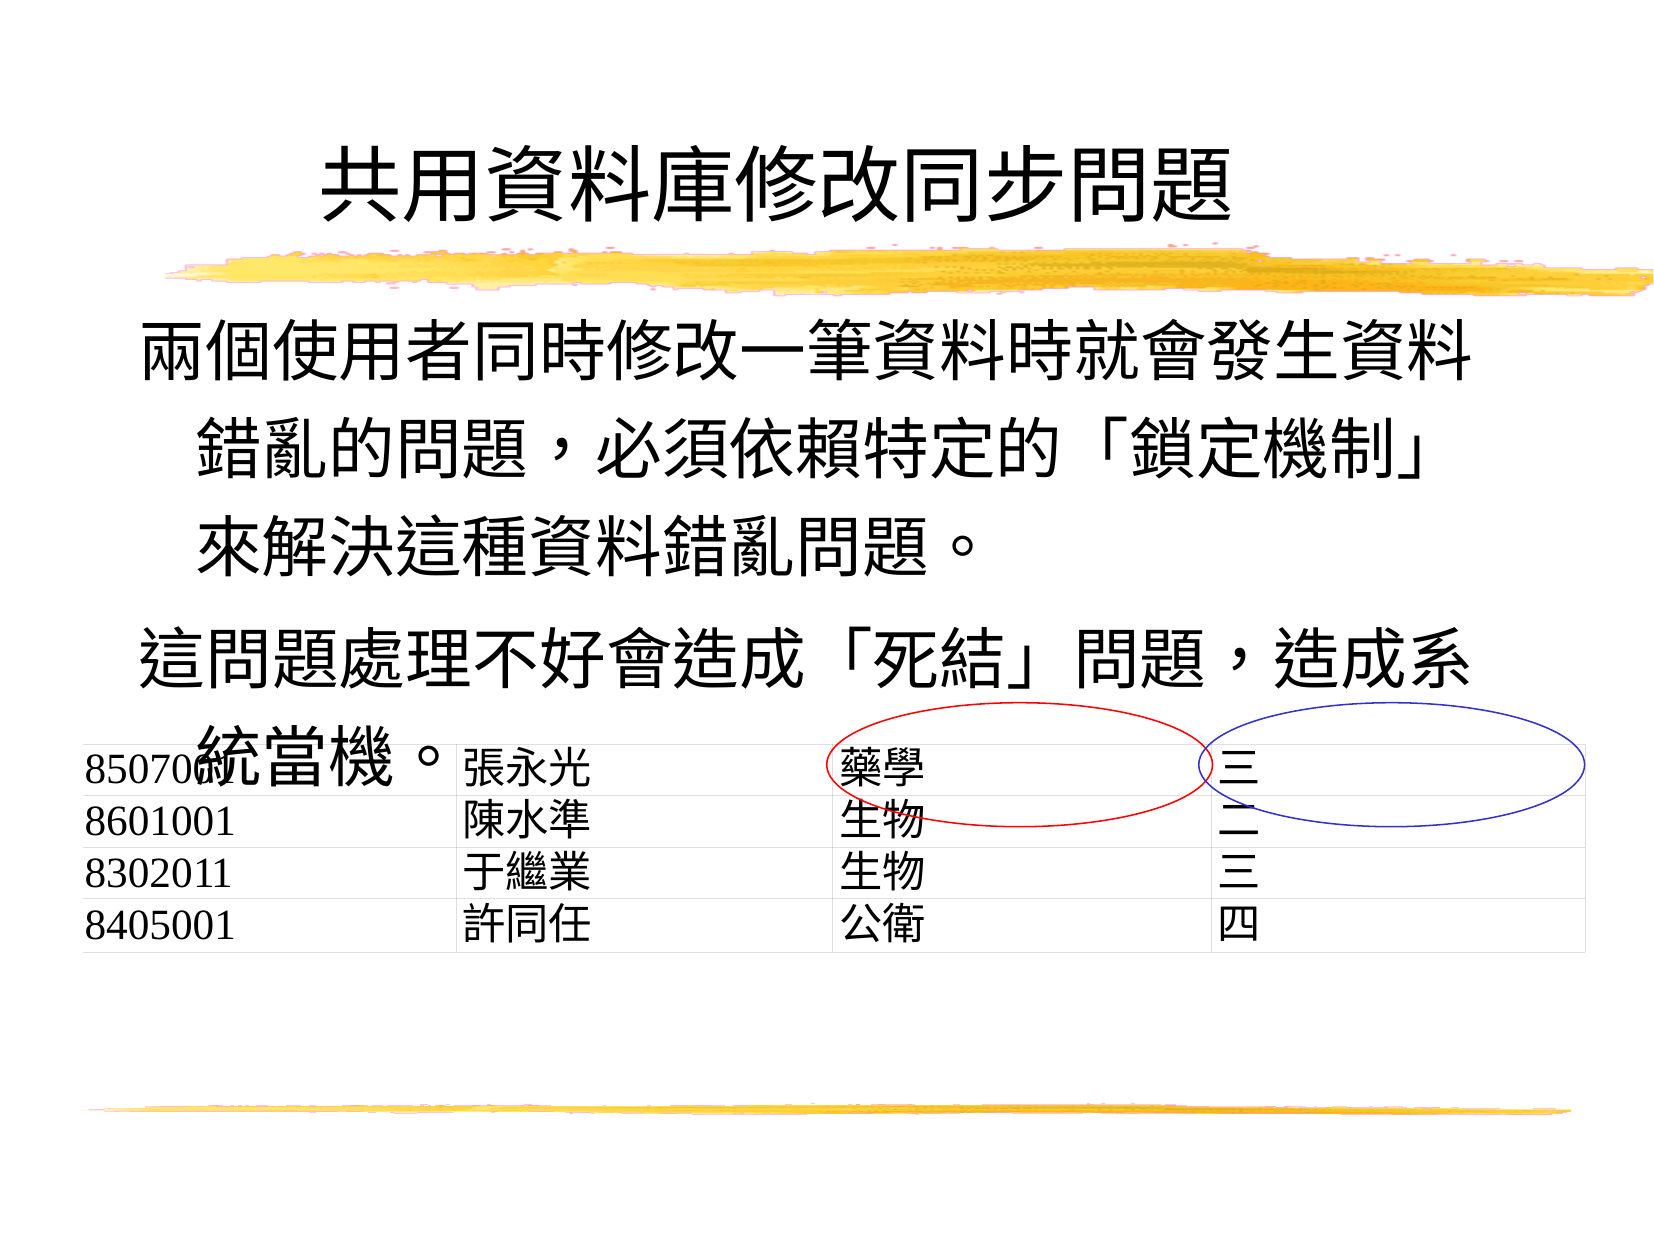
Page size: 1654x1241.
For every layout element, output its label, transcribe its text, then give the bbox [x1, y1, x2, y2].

chart [1208, 744, 1583, 825]
list 兩個使用者同時修改一筆資料時就會發生資料錯亂的問題，必須依賴特定的「鎖定機制」來解決這種資料錯亂問題。 這問題處理不好會造成「死結」問題，造成系統當機。 [124, 289, 1530, 677]
picture [165, 237, 1654, 308]
chart [82, 744, 1654, 1028]
picture [82, 1102, 1571, 1117]
chart [1200, 751, 1211, 778]
chart [828, 744, 1204, 825]
title 共用資料庫修改同步問題 [73, 41, 1479, 249]
